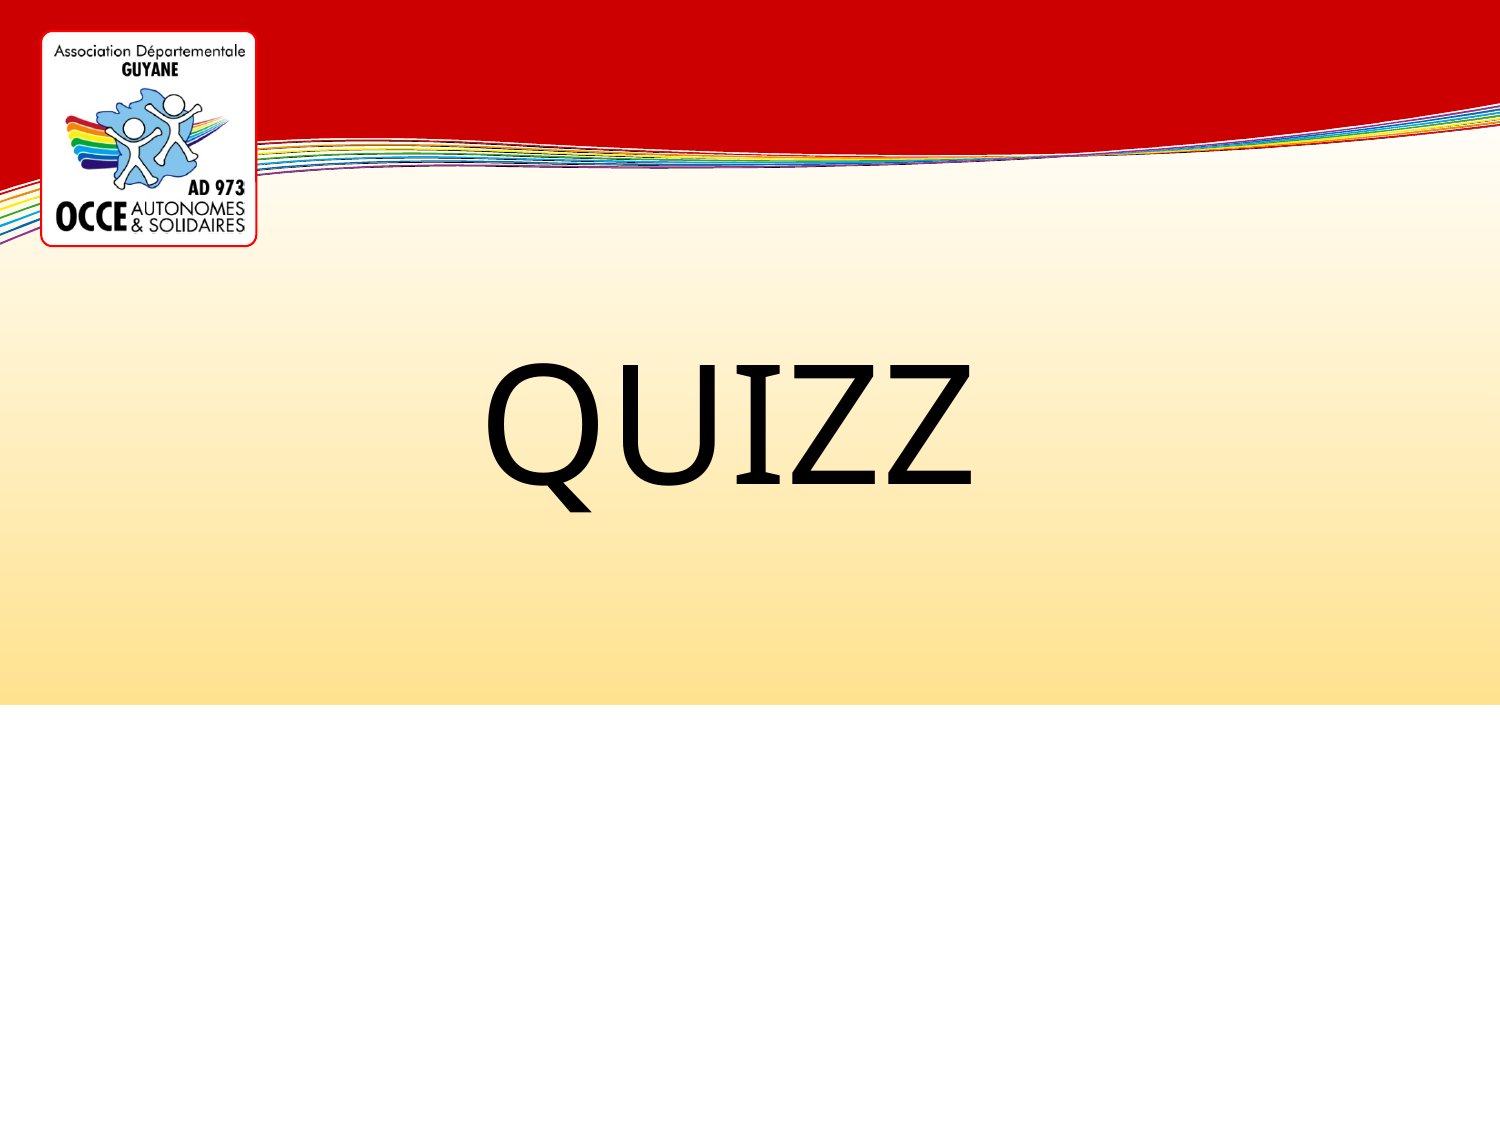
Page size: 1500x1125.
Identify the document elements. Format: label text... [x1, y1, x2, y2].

title QUIZZ [53, 337, 1404, 681]
picture [54, 44, 245, 234]
